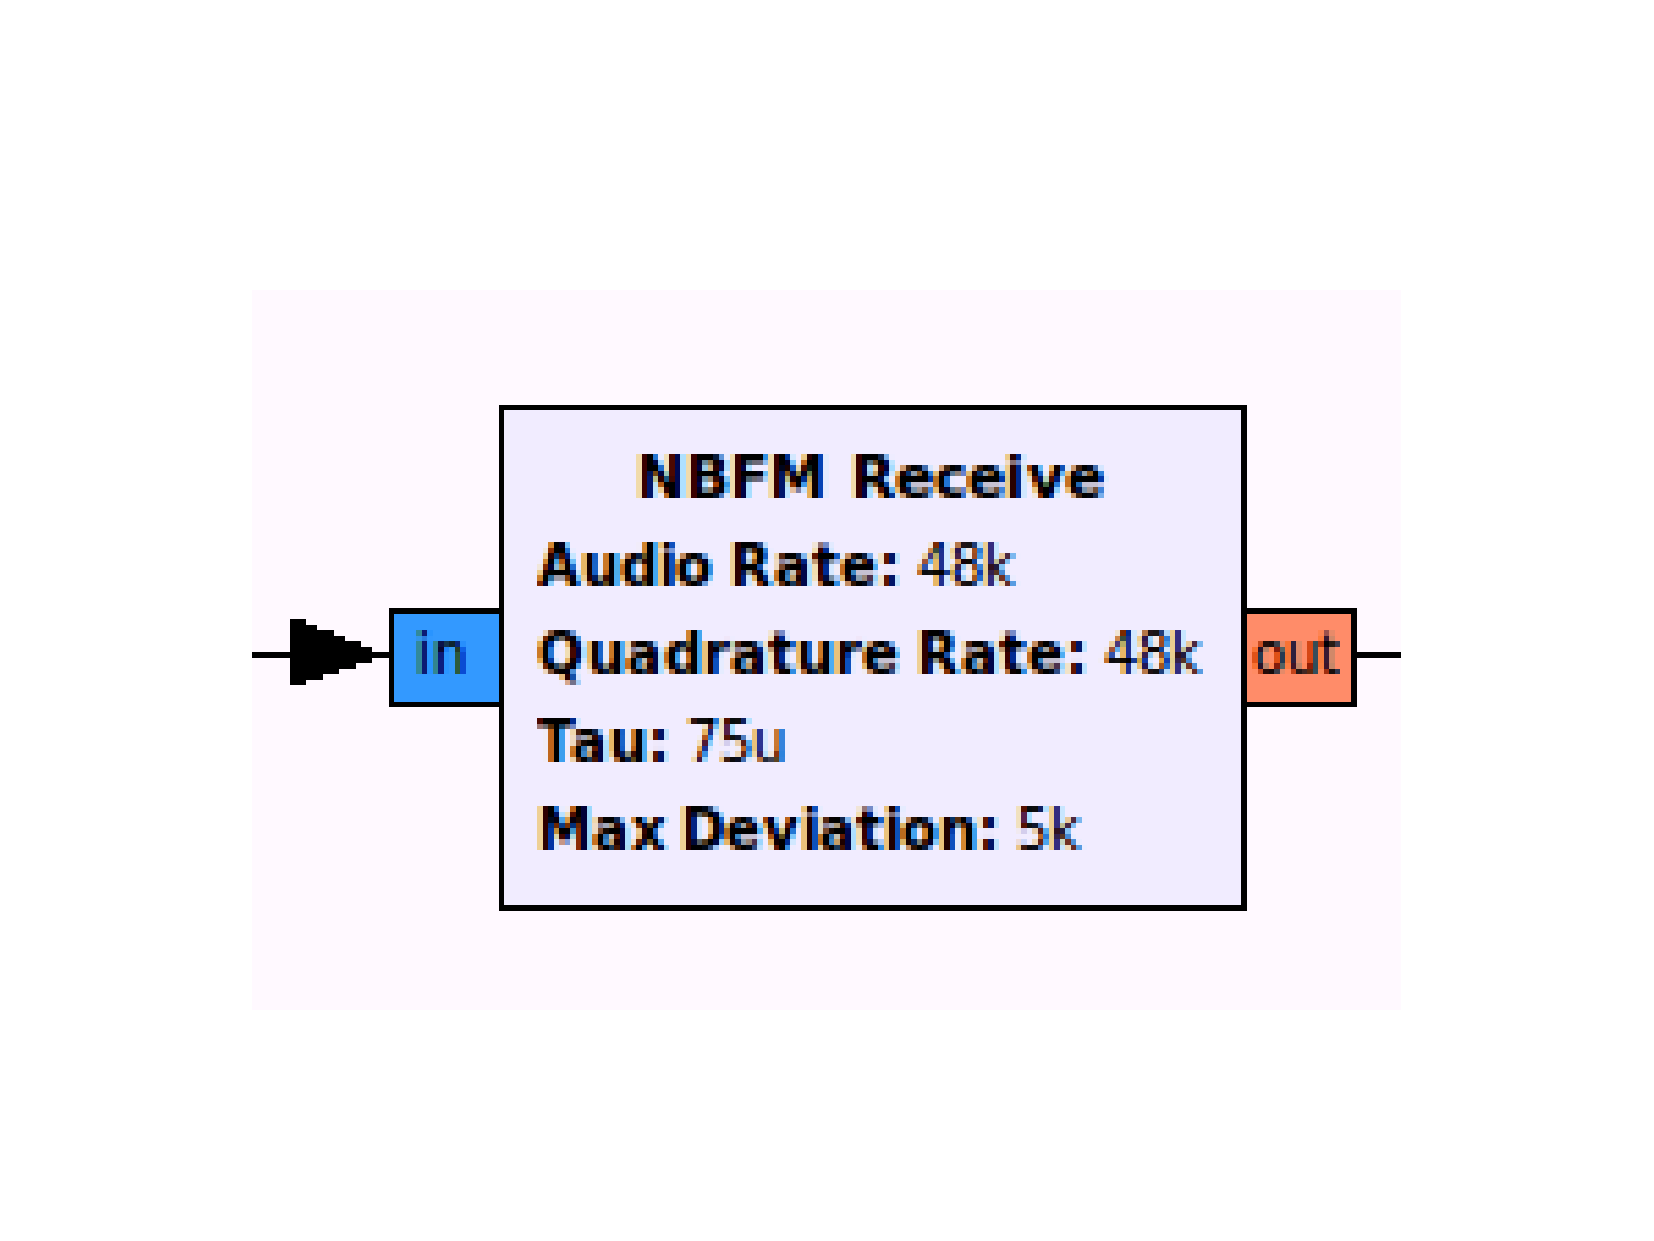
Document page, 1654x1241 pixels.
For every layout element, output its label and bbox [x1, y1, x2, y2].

picture [252, 290, 1401, 1010]
